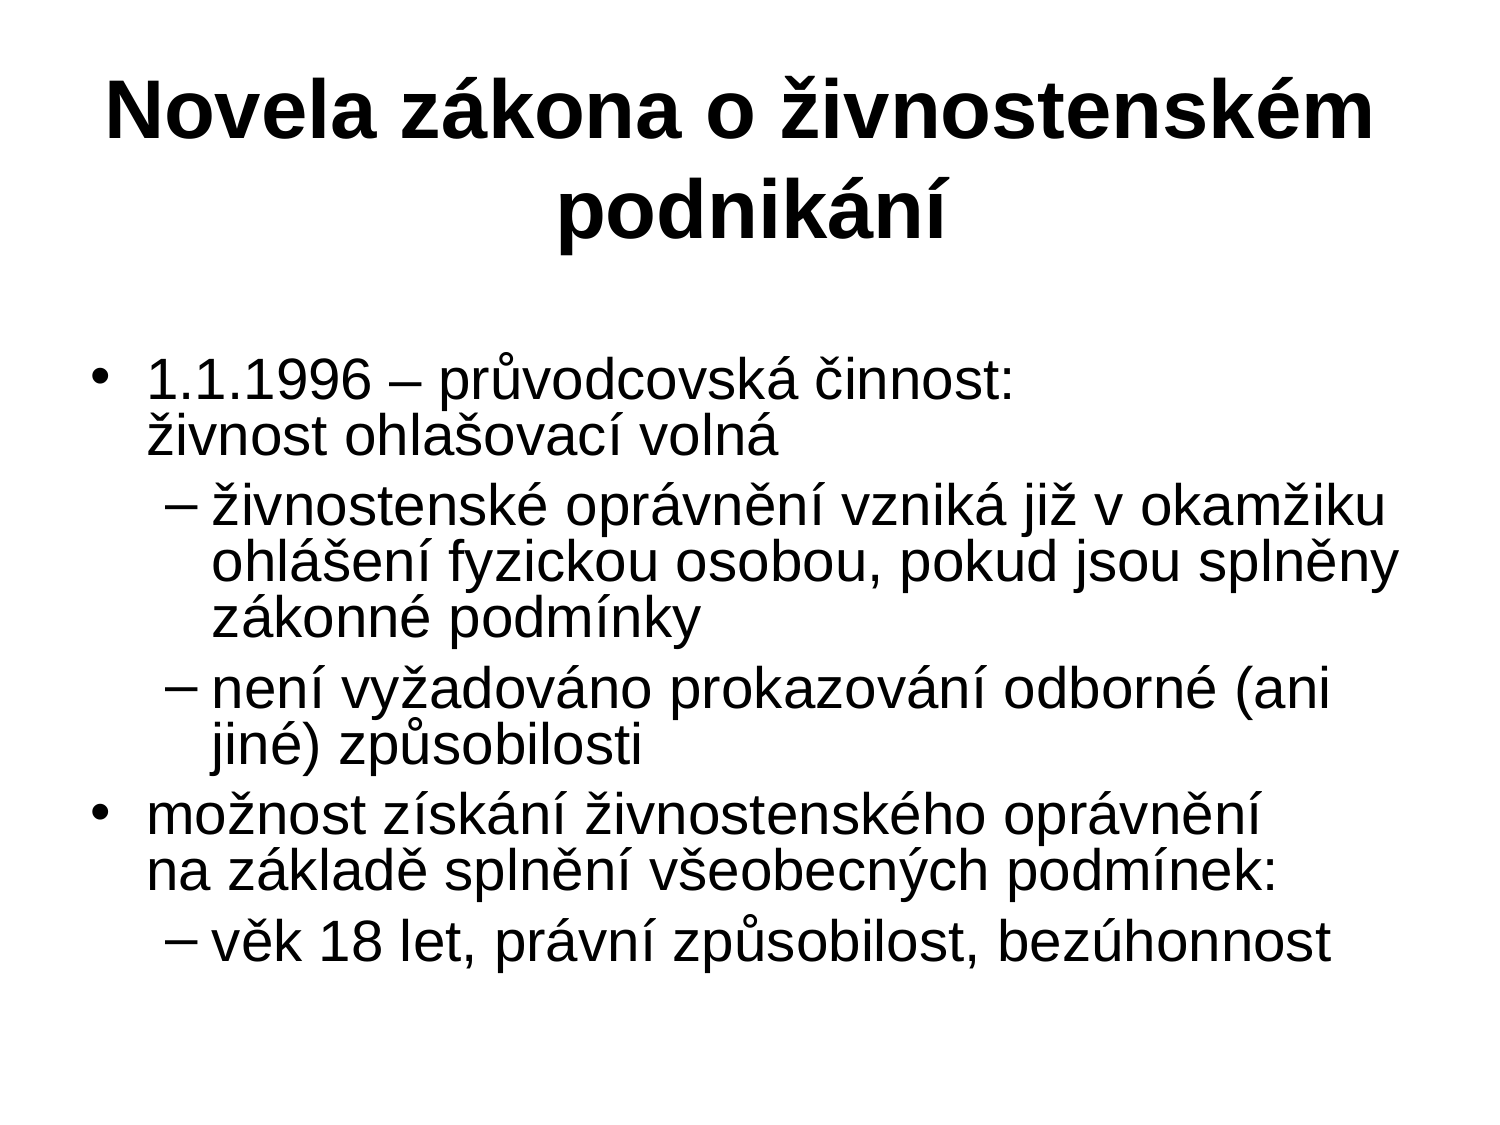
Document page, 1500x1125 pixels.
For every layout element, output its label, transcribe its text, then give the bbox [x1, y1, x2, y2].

list 1.1.1996 – průvodcovská činnost: živnost ohlašovací volná živnostenské oprávnění vzniká již v okamžiku ohlášení fyzickou osobou, pokud jsou splněny zákonné podmínky není vyžadováno prokazování odborné (ani jiné) způsobilosti možnost získání živnostenského oprávnění na základě splnění všeobecných podmínek: věk 18 let, právní způsobilost, bezúhonnost [75, 262, 1426, 1056]
title Novela zákona o živnostenském podnikání [76, 42, 1427, 268]
